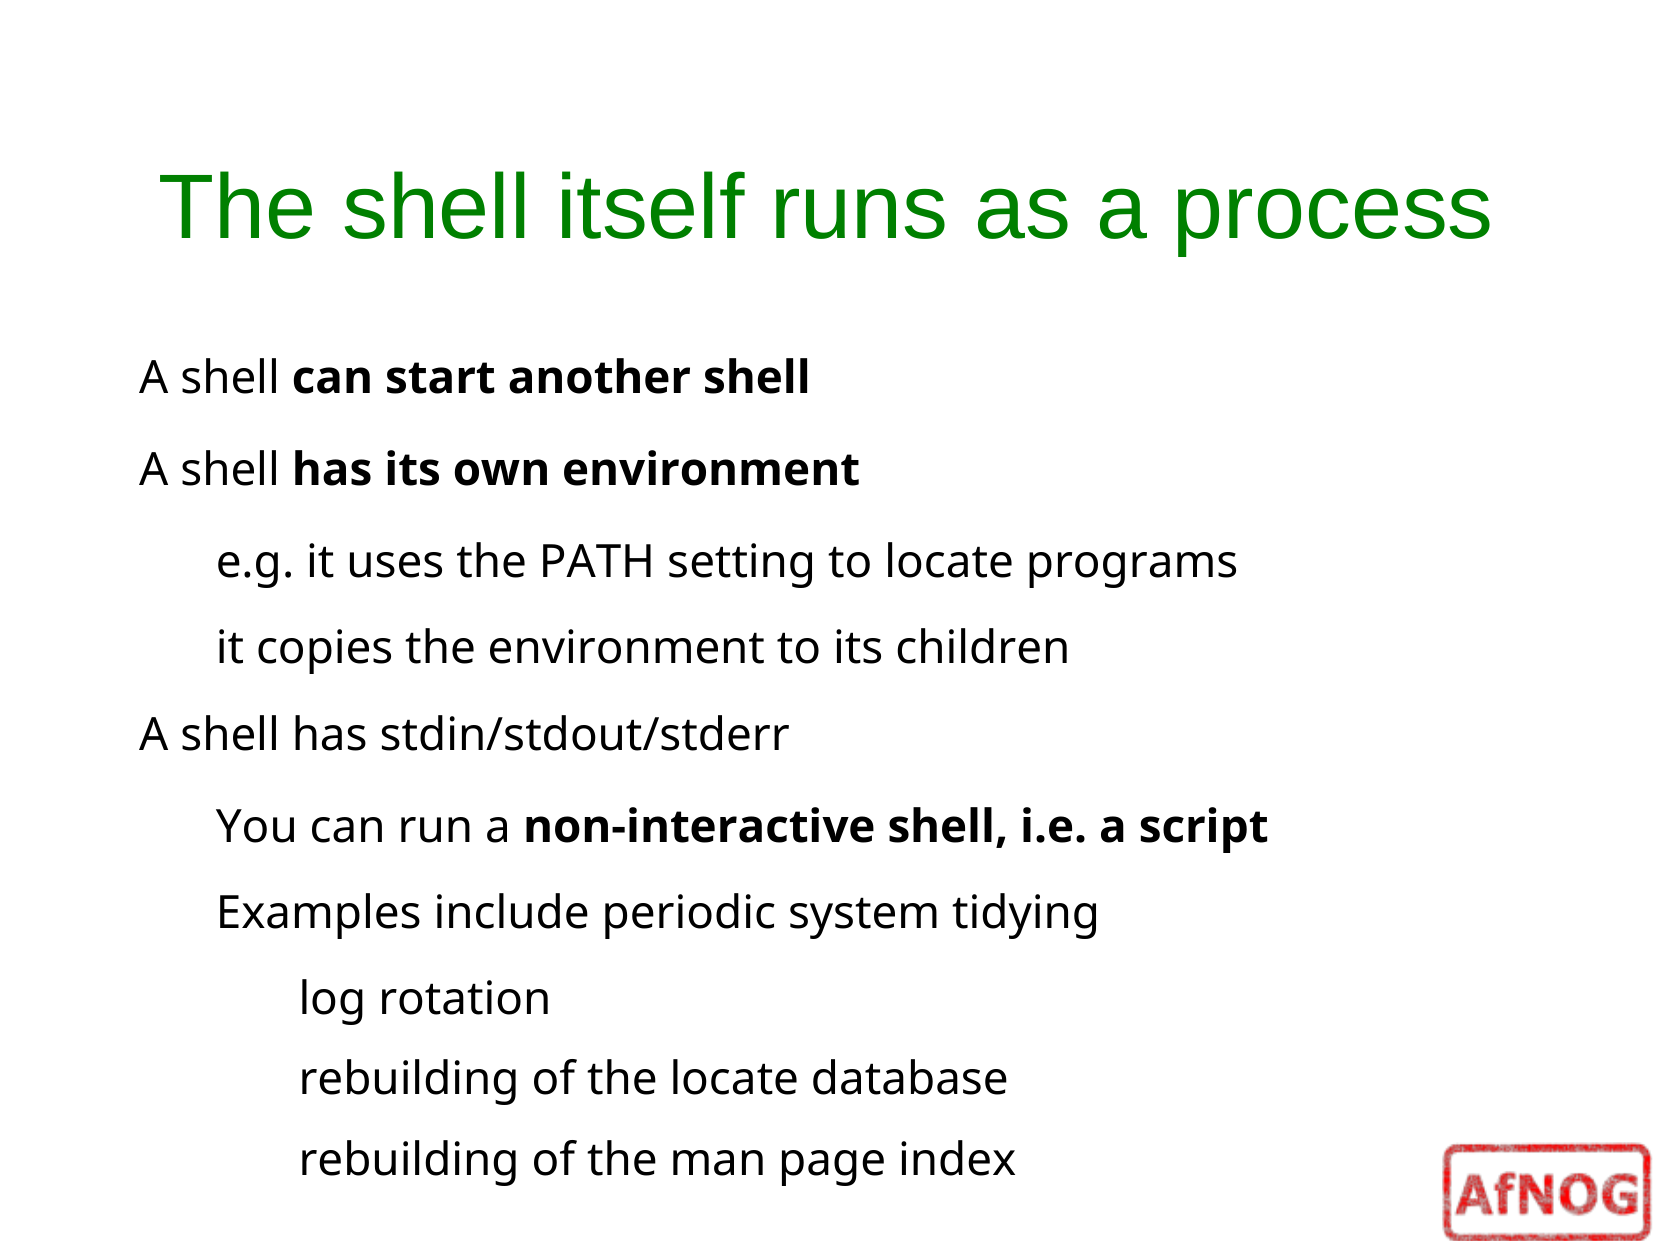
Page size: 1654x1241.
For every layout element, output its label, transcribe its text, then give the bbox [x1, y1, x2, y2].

picture [1441, 1141, 1654, 1241]
list A shell can start another shell A shell has its own environment e.g. it uses the PATH setting to locate programs it copies the environment to its children A shell has stdin/stdout/stderr You can run a non-interactive shell, i.e. a script Examples include periodic system tidying log rotation rebuilding of the locate database rebuilding of the man page index [121, 344, 1534, 1127]
title The shell itself runs as a process [121, 102, 1534, 310]
